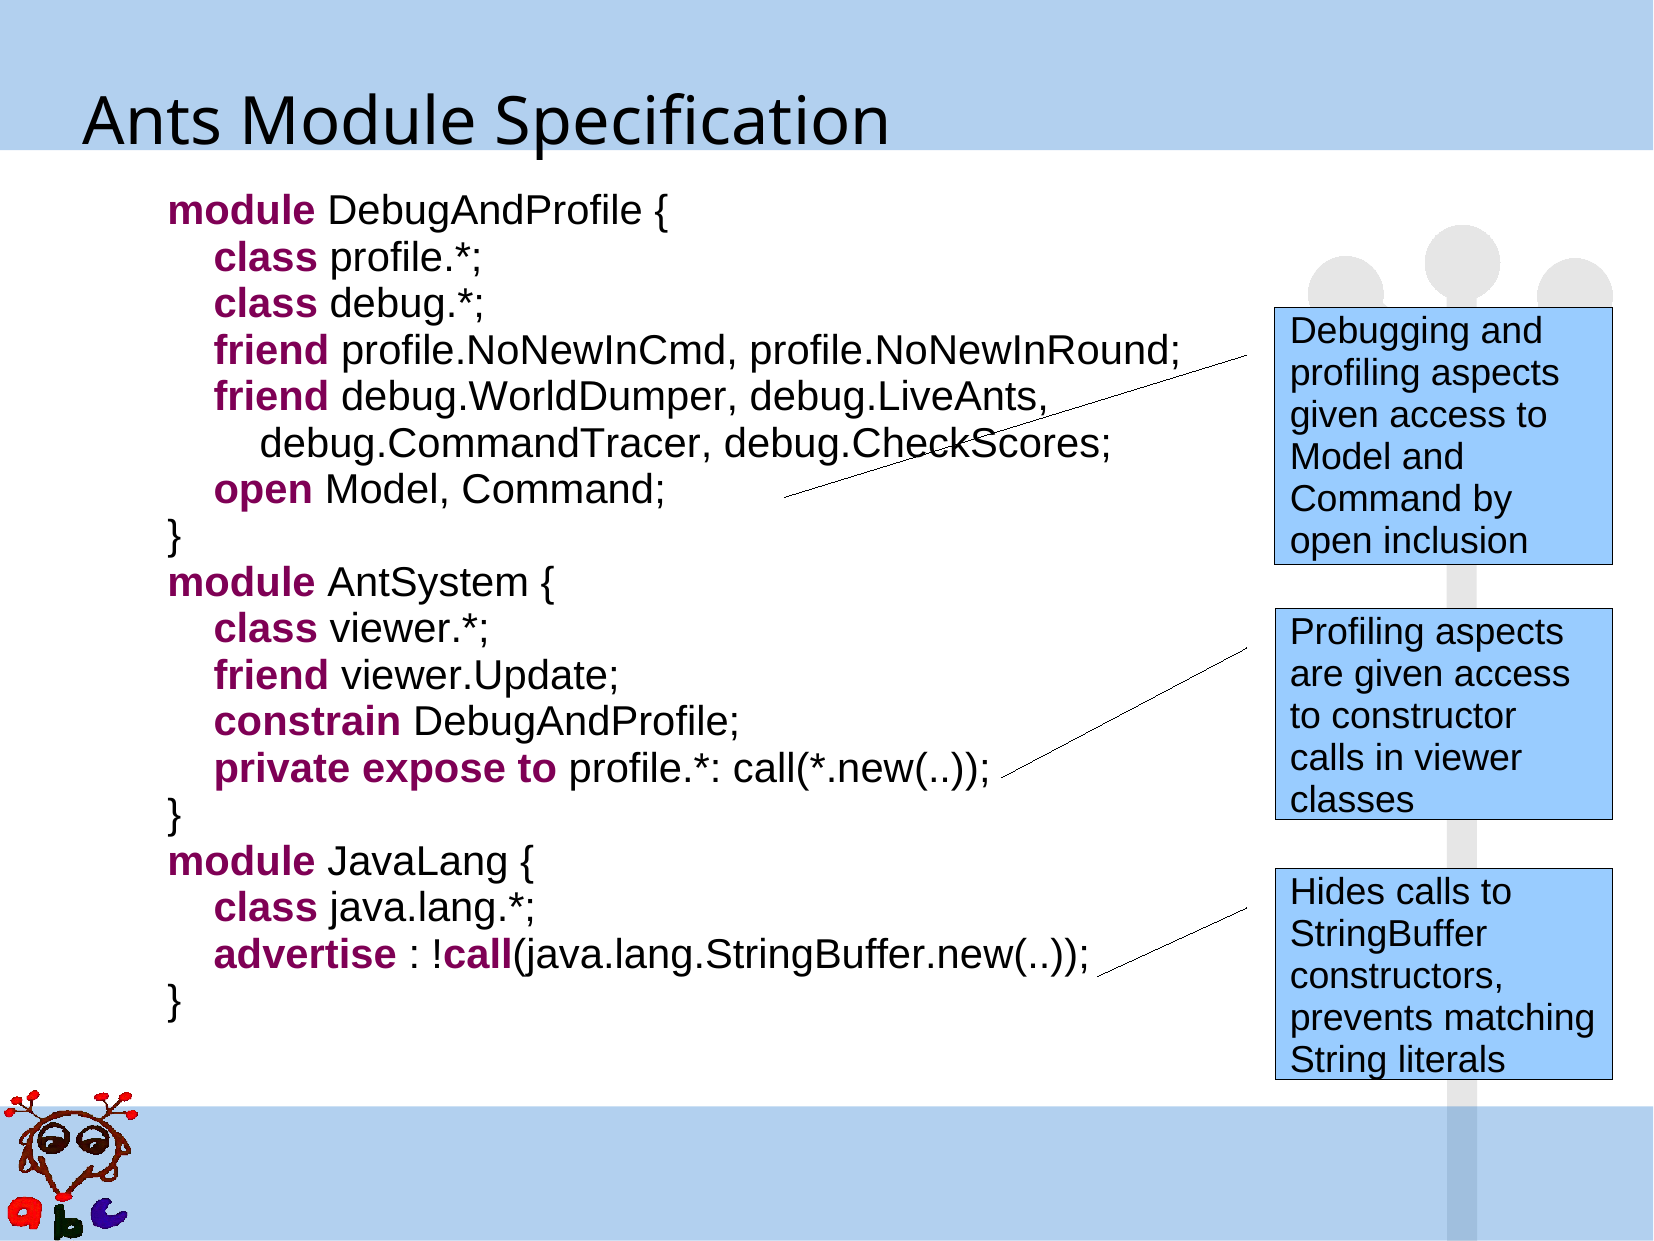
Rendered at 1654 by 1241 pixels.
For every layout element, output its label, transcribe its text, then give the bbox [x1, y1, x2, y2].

text_box Profiling aspects are given access to constructor calls in viewer classes [1275, 603, 1613, 829]
text_box Hides calls to StringBuffer constructors, prevents matching String literals [1275, 862, 1613, 1088]
title Ants Module Specification [82, 49, 1576, 188]
text_box [784, 355, 1247, 498]
picture [0, 1088, 139, 1241]
text_box module DebugAndProfile { class profile.*; class debug.*; friend profile.NoNewInCmd, profile.NoNewInRound; friend debug.WorldDumper, debug.LiveAnts, debug.CommandTracer, debug.CheckScores; open Model, Command; } module AntSystem { class viewer.*; friend viewer.Update; constrain DebugAndProfile; private expose to profile.*: call(*.new(..)); } module JavaLang { class java.lang.*; advertise : !call(java.lang.StringBuffer.new(..)); } [152, 179, 1232, 1051]
text_box [1001, 647, 1247, 778]
text_box [1097, 907, 1247, 977]
text_box Debugging and profiling aspects given access to Model and Command by open inclusion [1275, 301, 1613, 569]
